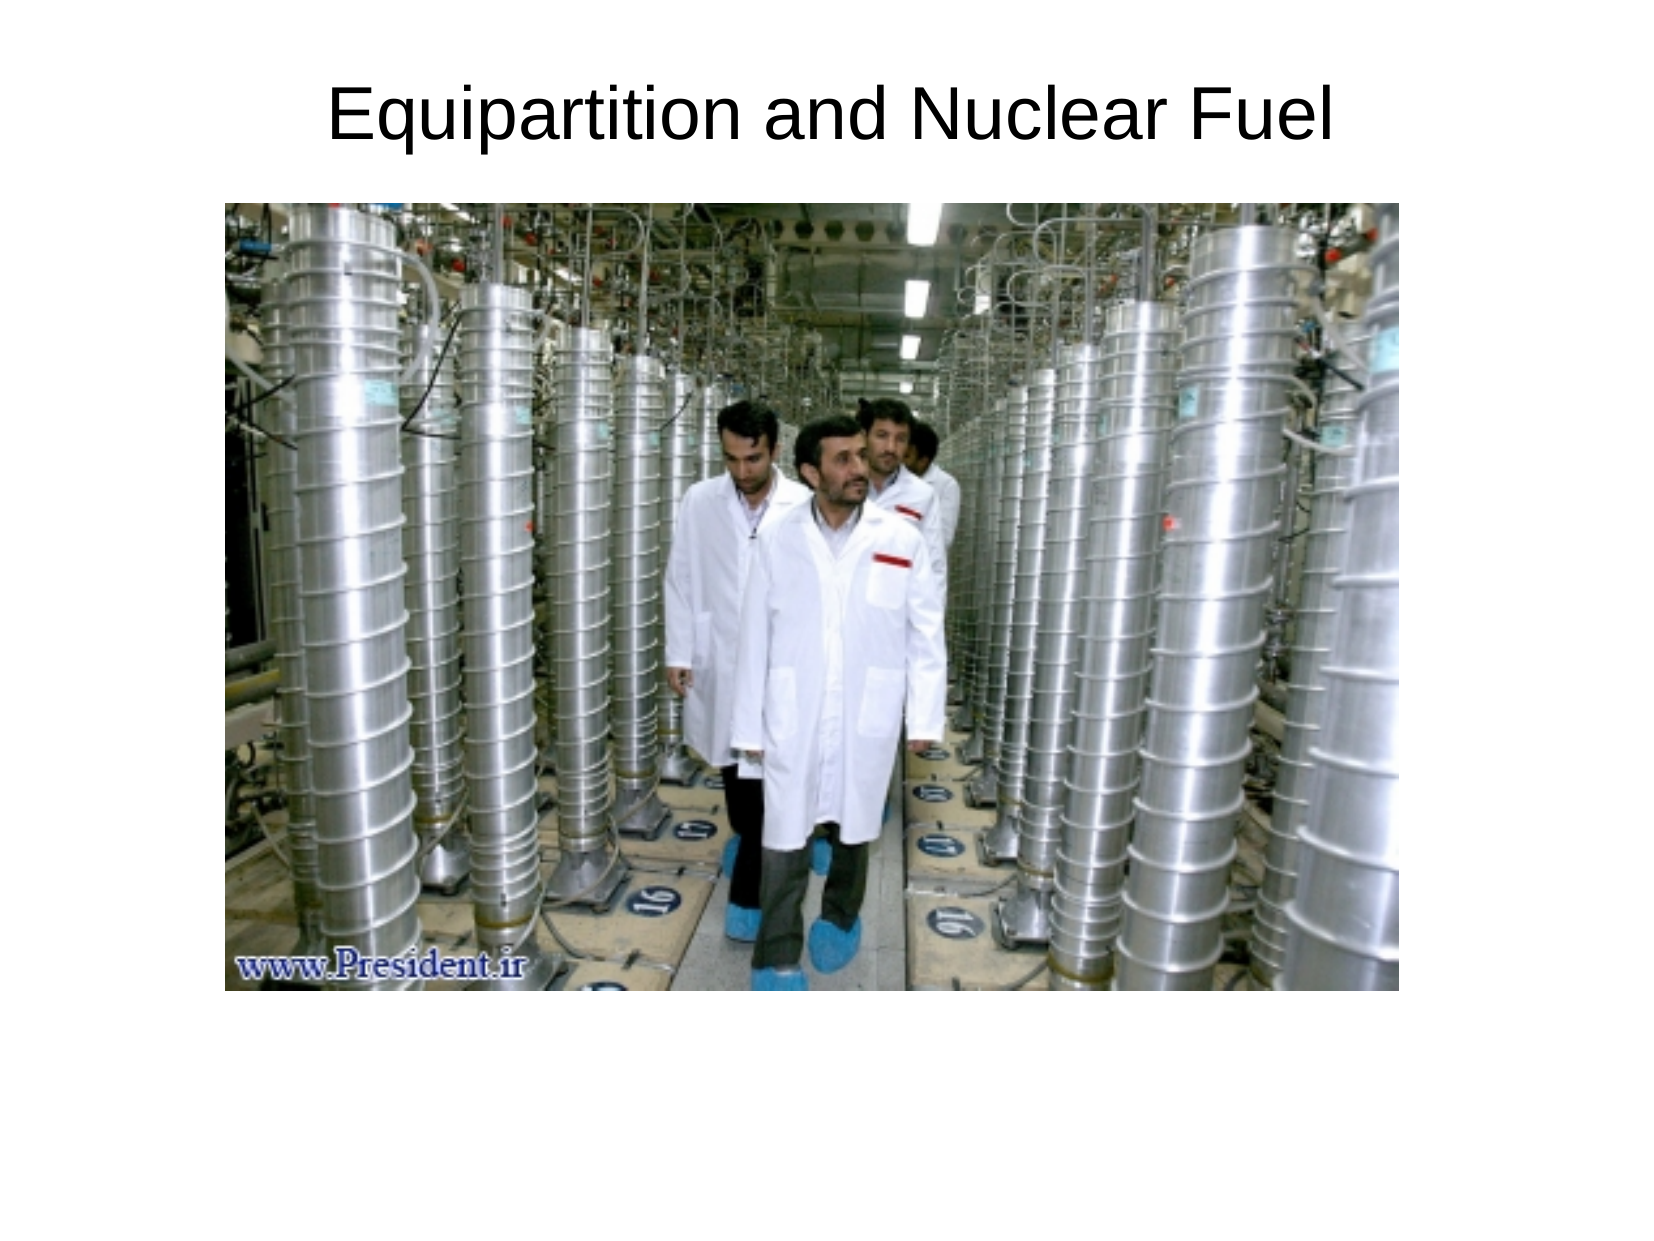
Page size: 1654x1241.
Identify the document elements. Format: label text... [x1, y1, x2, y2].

title Equipartition and Nuclear Fuel [86, 17, 1576, 210]
picture [225, 203, 1399, 991]
